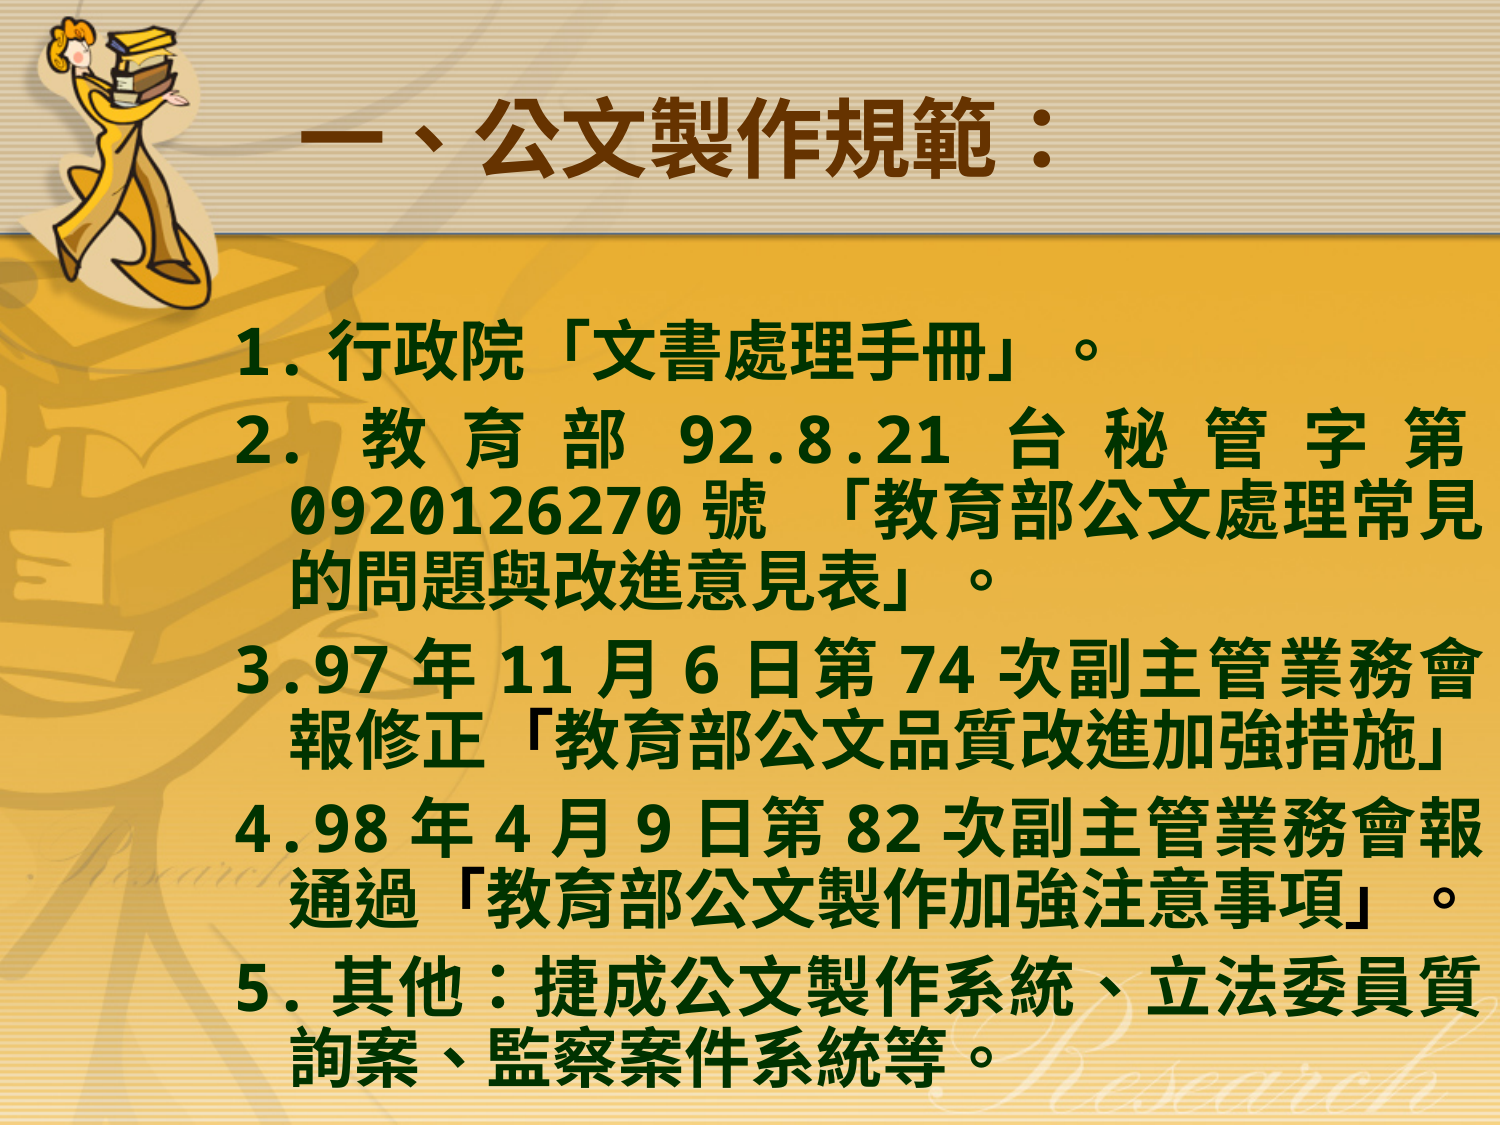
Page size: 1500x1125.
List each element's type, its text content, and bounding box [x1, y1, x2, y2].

list 1.行政院「文書處理手冊」。 2.教育部92.8.21台秘管字第0920126270號 「教育部公文處理常見的問題與改進意見表」。 3.97年11月6日第74次副主管業務會報修正「教育部公文品質改進加強措施」。 4.98年4月9日第82次副主管業務會報通過「教育部公文製作加強注意事項」。 5.其他：捷成公文製作系統、立法委員質詢案、監察案件系統等。 [162, 215, 1500, 1125]
title 一、公文製作規範： [218, 42, 1471, 197]
